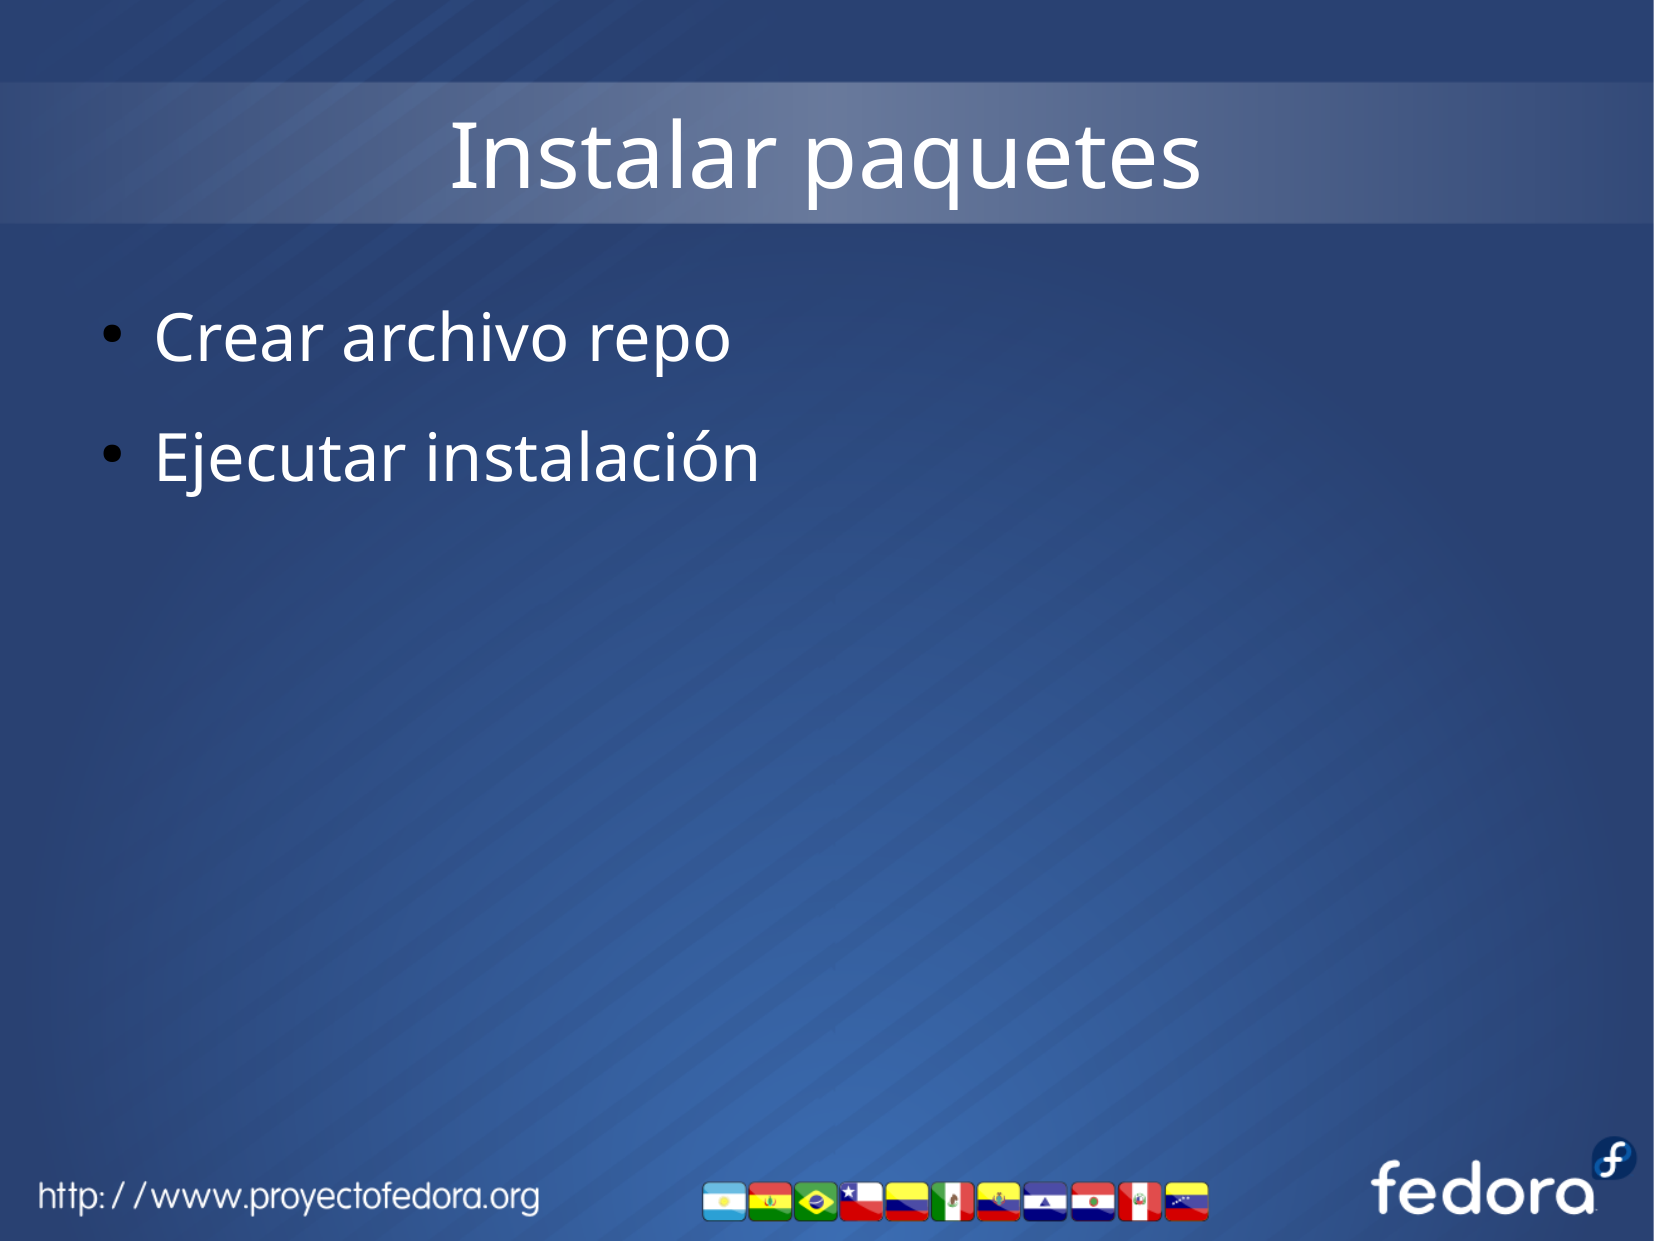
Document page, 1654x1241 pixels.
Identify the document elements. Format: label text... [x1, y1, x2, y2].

list Crear archivo repo Ejecutar instalación [82, 290, 1571, 1094]
title Instalar paquetes [82, 56, 1571, 250]
picture [0, 0, 1654, 1241]
